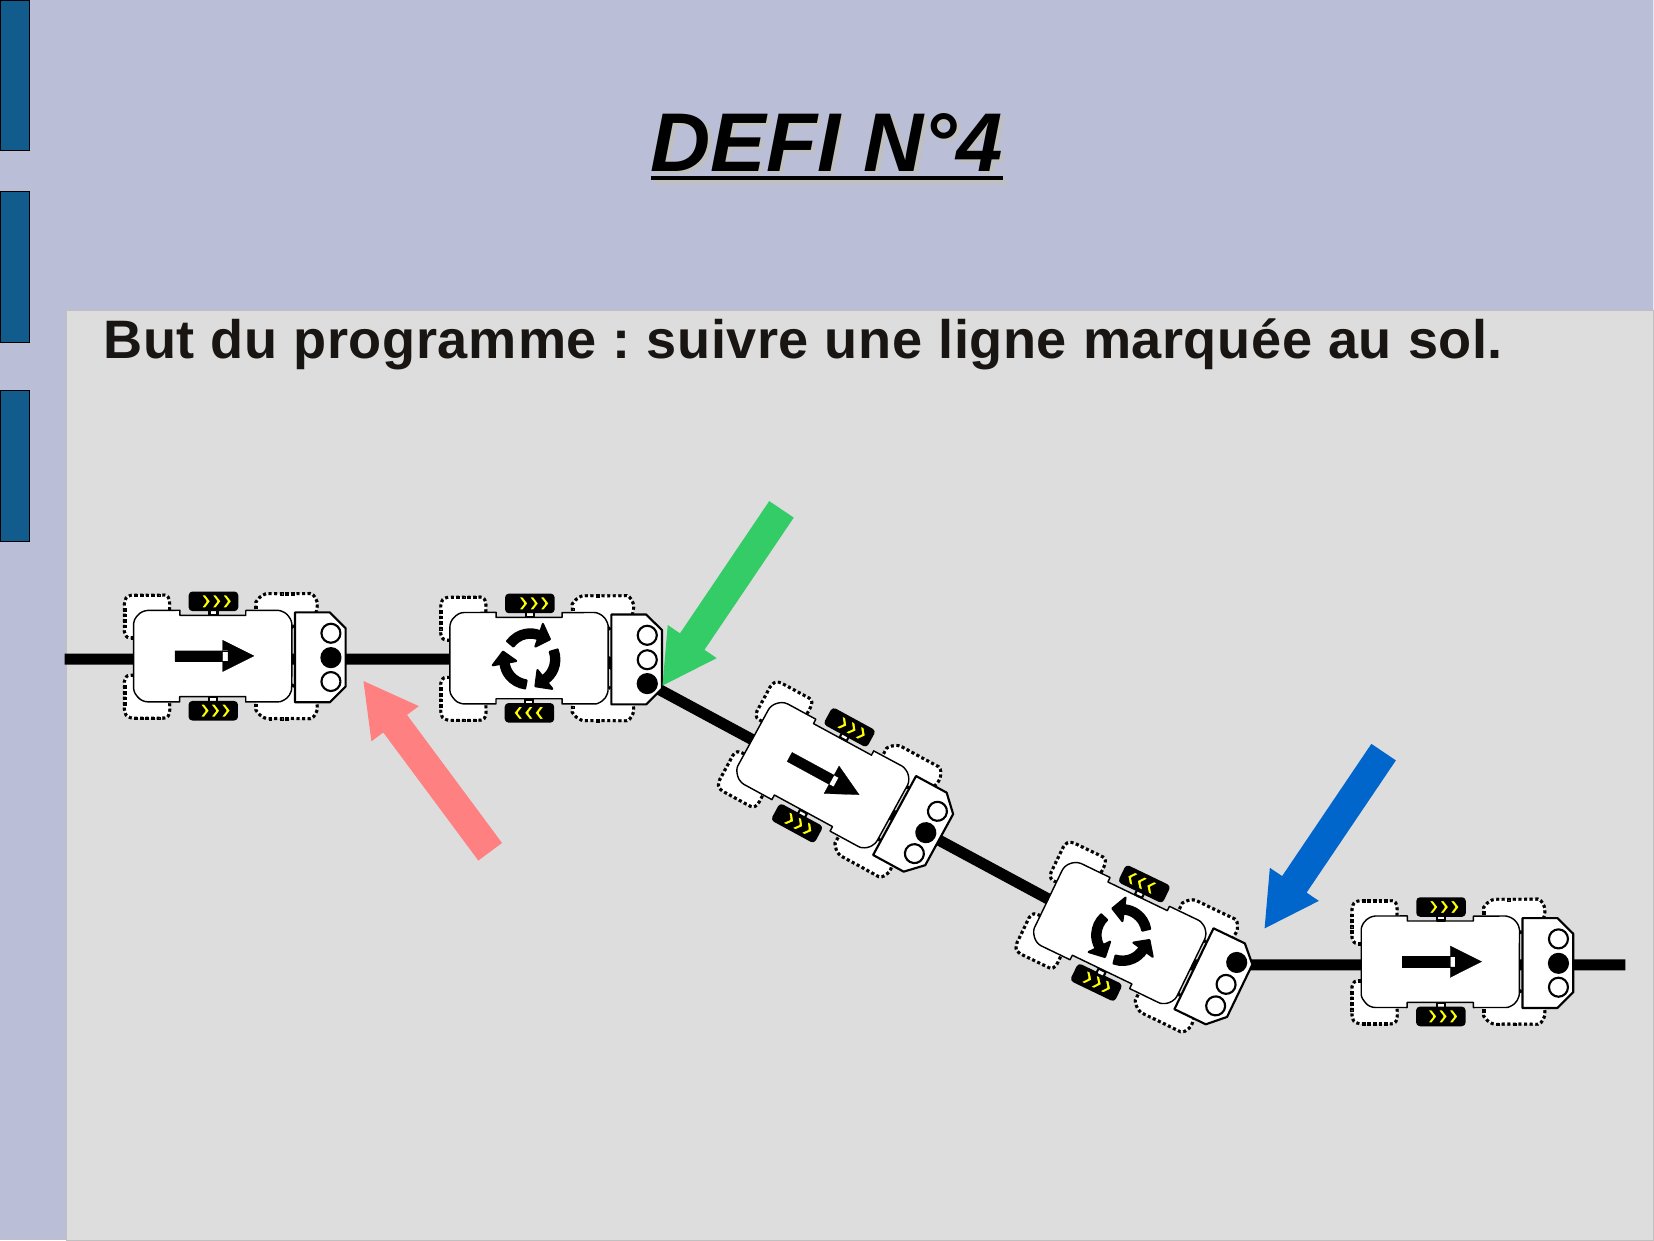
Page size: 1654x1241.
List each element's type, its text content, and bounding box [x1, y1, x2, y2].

text_box DEFI N°4 [636, 88, 1018, 197]
picture [59, 590, 1628, 1034]
text_box [1264, 743, 1396, 929]
text_box [363, 681, 503, 861]
text_box But du programme : suivre une ligne marquée au sol. [88, 333, 1654, 411]
text_box [662, 501, 794, 686]
